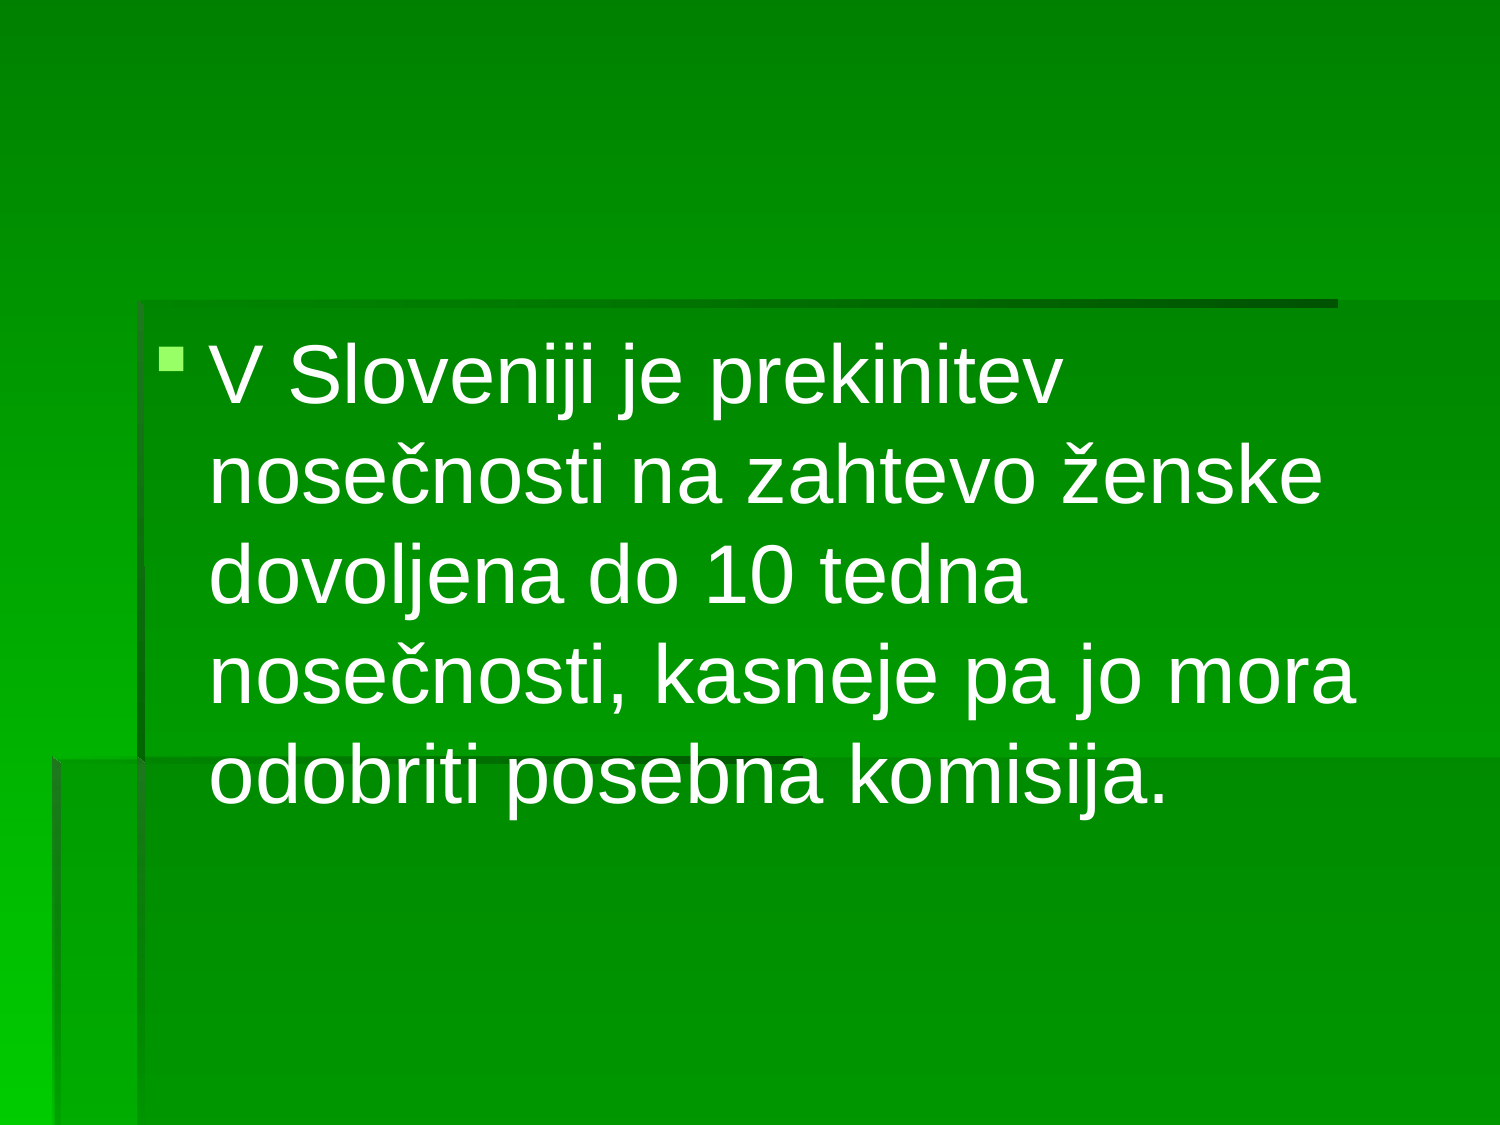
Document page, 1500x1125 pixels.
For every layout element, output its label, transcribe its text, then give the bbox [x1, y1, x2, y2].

list V Sloveniji je prekinitev nosečnosti na zahtevo ženske dovoljena do 10 tedna nosečnosti, kasneje pa jo mora odobriti posebna komisija. [137, 312, 1451, 1000]
